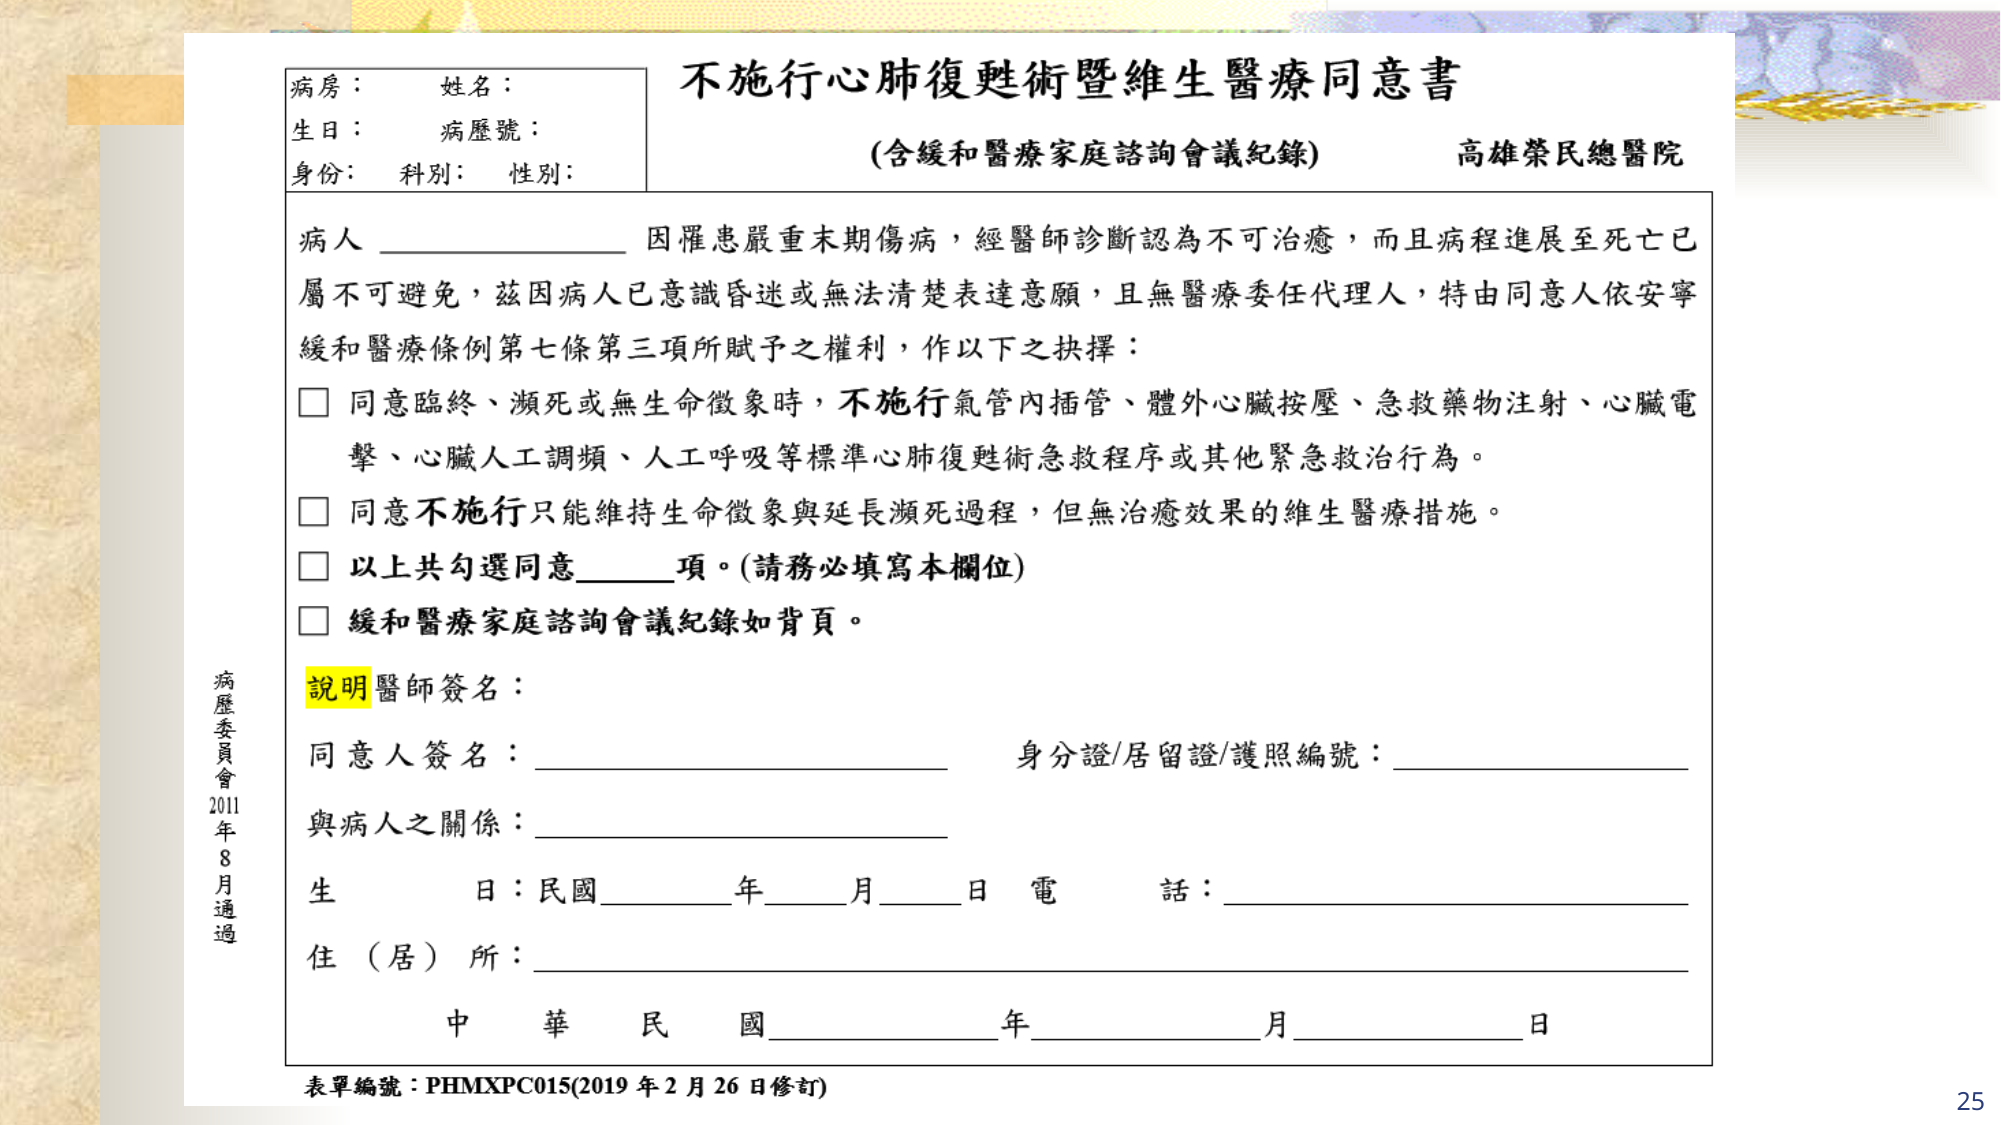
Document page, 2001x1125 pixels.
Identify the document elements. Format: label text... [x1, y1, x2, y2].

picture [0, 0, 2001, 1125]
text_box <編號> [1799, 1052, 2001, 1125]
